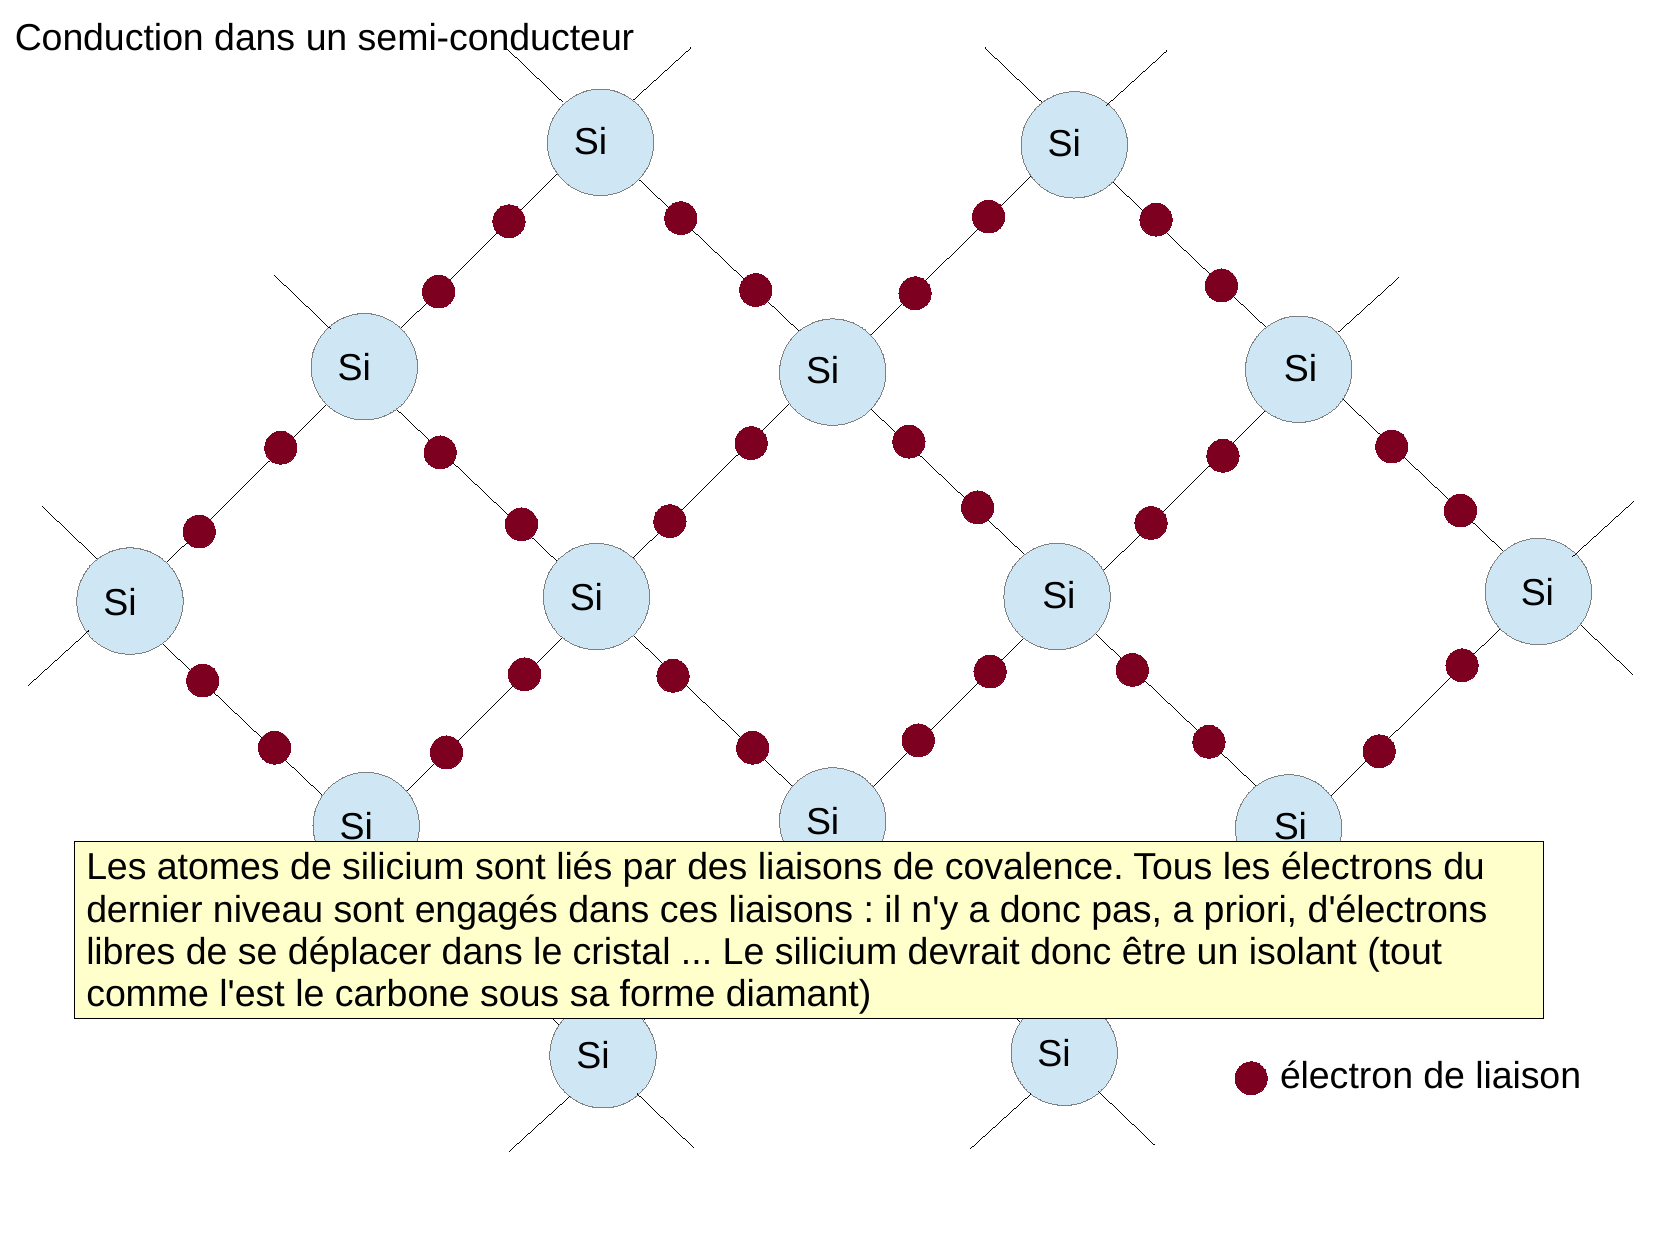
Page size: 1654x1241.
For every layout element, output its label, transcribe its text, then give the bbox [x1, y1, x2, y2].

text_box [1205, 268, 1238, 302]
text_box [186, 664, 219, 697]
text_box [1134, 506, 1168, 540]
text_box électron de liaison [1265, 1047, 1626, 1104]
text_box [972, 200, 1005, 233]
text_box [1485, 538, 1592, 645]
text_box [1011, 1019, 1118, 1106]
text_box Si [1032, 115, 1104, 173]
text_box [779, 318, 886, 426]
text_box [547, 89, 654, 196]
text_box [76, 547, 184, 655]
text_box [1363, 734, 1396, 768]
text_box [736, 731, 769, 765]
text_box Les atomes de silicium sont liés par des liaisons de covalence. Tous les électrons du dernier niveau sont engagés dans ces liaisons : il n'y a donc pas, a priori, d'électrons libres de se déplacer dans le cristal ... Le silicium devrait donc être un isolant (tout comme l'est le carbone sous sa forme diamant) [74, 841, 1544, 1019]
text_box Si [88, 573, 160, 631]
text_box [892, 425, 926, 459]
text_box [264, 431, 297, 465]
text_box [898, 276, 932, 310]
text_box [1445, 648, 1479, 682]
text_box [492, 204, 526, 238]
text_box [1116, 653, 1149, 687]
text_box [1139, 203, 1173, 237]
text_box [1021, 91, 1128, 199]
text_box [311, 313, 418, 420]
text_box [653, 504, 687, 538]
text_box Si [324, 798, 396, 841]
text_box [422, 275, 455, 308]
text_box [424, 435, 457, 469]
text_box Si [561, 1027, 633, 1085]
text_box [1375, 430, 1408, 463]
text_box [1245, 316, 1352, 423]
text_box [664, 201, 697, 235]
text_box [779, 767, 886, 841]
text_box [312, 772, 420, 841]
text_box [735, 426, 768, 460]
text_box [543, 543, 650, 650]
text_box [505, 507, 538, 541]
text_box [508, 657, 541, 691]
text_box [902, 723, 935, 757]
text_box Si [1269, 339, 1341, 397]
text_box [656, 659, 690, 693]
text_box [1235, 1061, 1268, 1095]
text_box Si [791, 342, 863, 400]
text_box Si [1022, 1024, 1094, 1082]
text_box Si [322, 339, 394, 397]
text_box [1235, 774, 1342, 841]
text_box [739, 273, 772, 307]
text_box [961, 490, 994, 524]
text_box Si [1506, 563, 1577, 621]
text_box [1206, 439, 1240, 473]
text_box [973, 655, 1007, 688]
text_box [258, 731, 291, 765]
text_box Si [559, 112, 631, 170]
text_box Si [1027, 566, 1099, 624]
text_box [1192, 725, 1226, 759]
text_box Conduction dans un semi-conducteur [0, 8, 661, 66]
text_box [549, 1019, 657, 1108]
text_box Si [1259, 798, 1330, 841]
text_box Si [555, 569, 626, 626]
text_box Si [791, 793, 863, 841]
text_box [1003, 543, 1111, 650]
text_box [430, 735, 463, 769]
text_box [183, 515, 216, 548]
text_box [1444, 494, 1477, 527]
